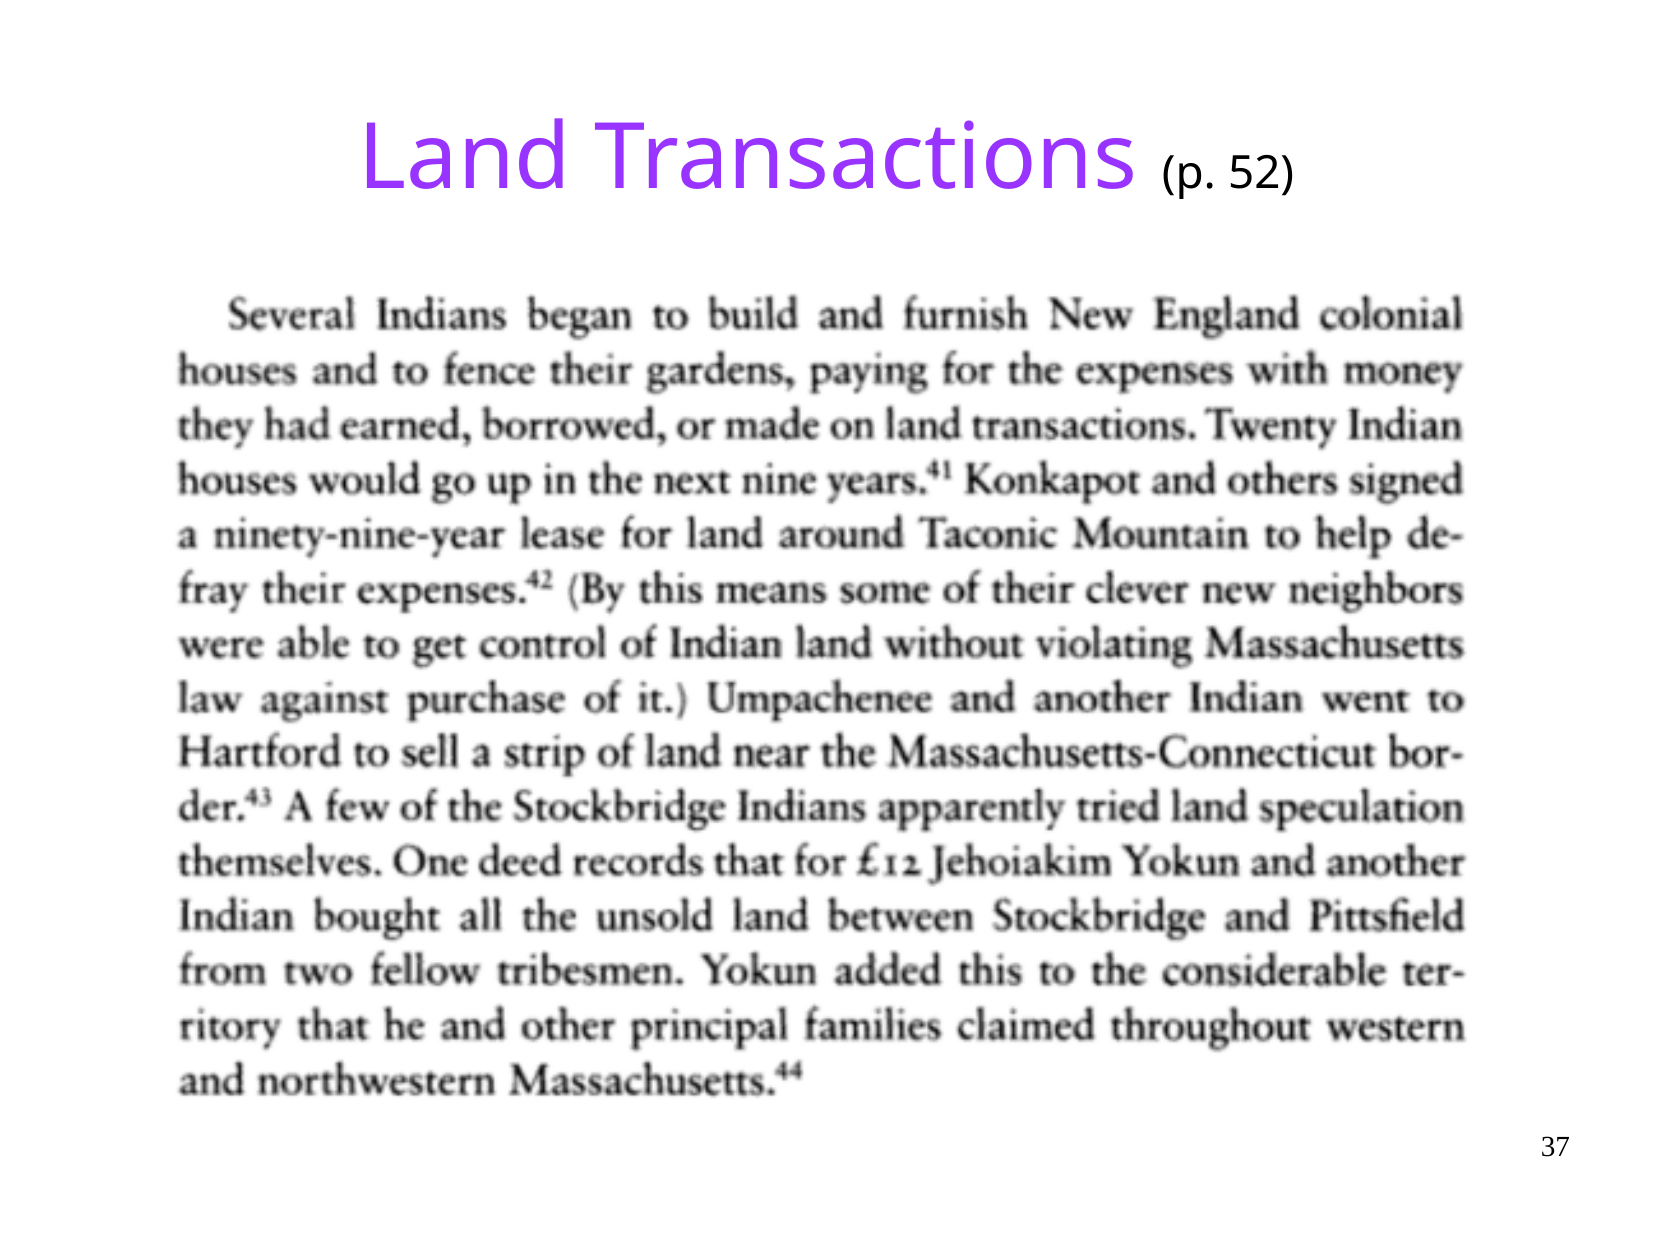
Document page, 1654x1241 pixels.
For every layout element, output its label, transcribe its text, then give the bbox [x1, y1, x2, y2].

title Land Transactions (p. 52) [82, 49, 1571, 257]
picture [145, 290, 1508, 1109]
